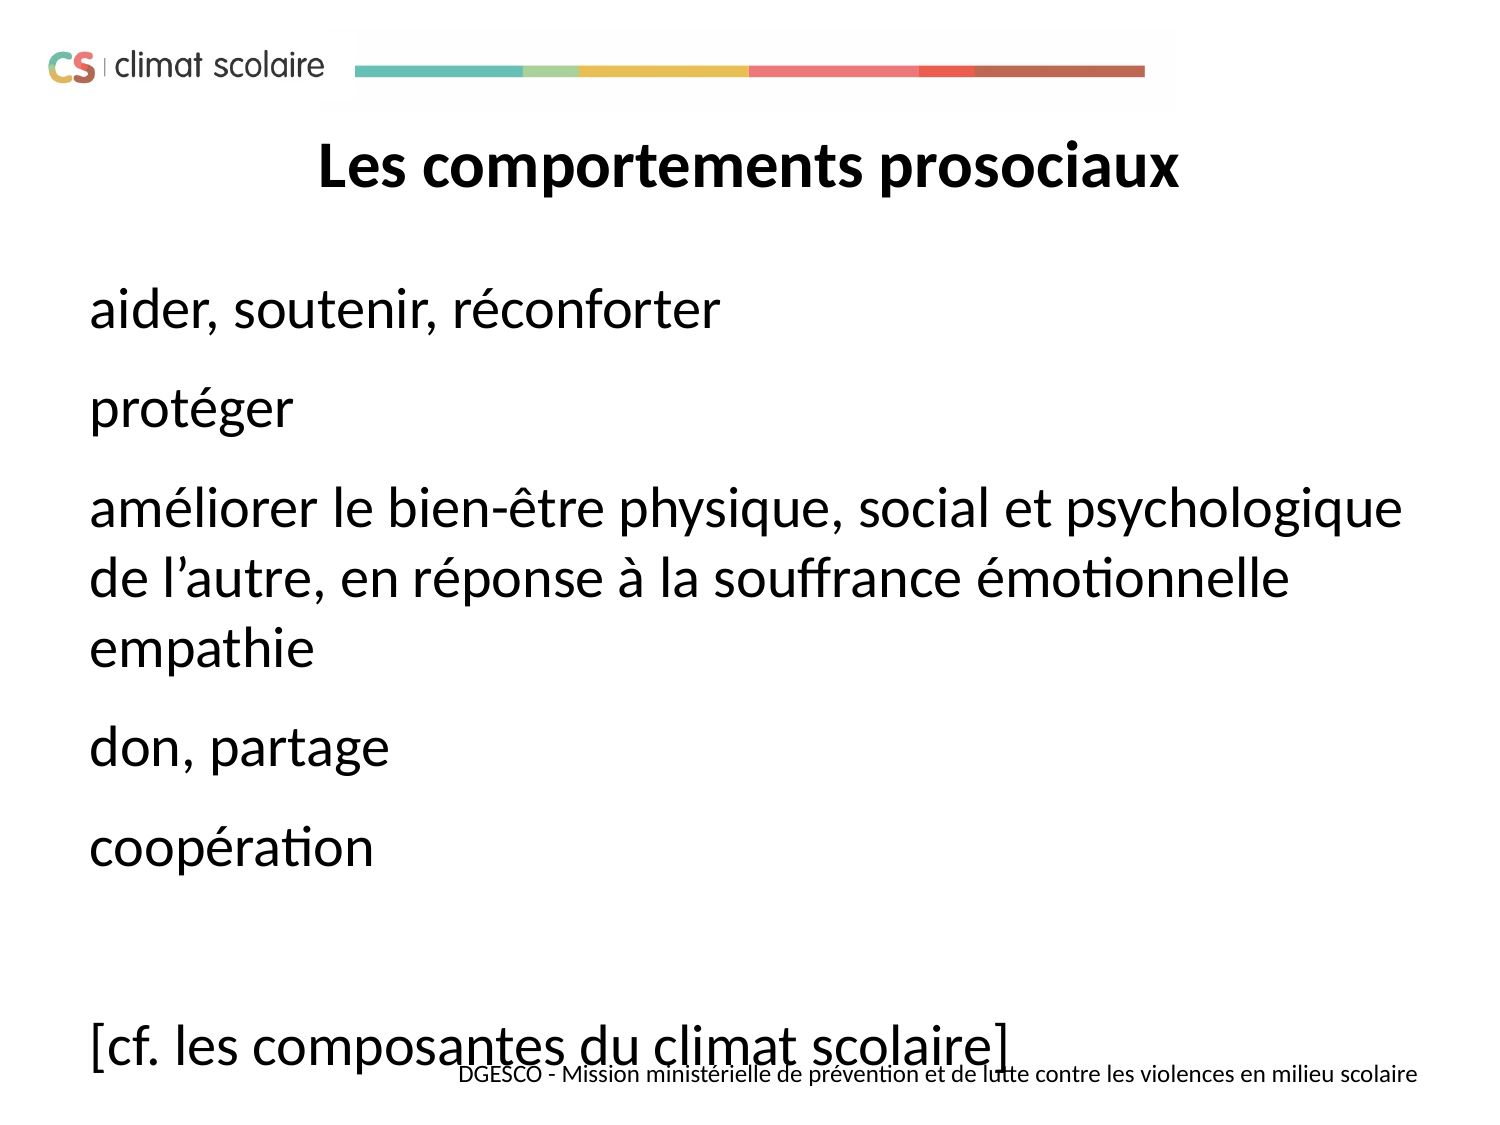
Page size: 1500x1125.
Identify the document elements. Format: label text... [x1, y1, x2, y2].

title Les comportements prosociaux [75, 113, 1425, 233]
list aider, soutenir, réconforter protéger améliorer le bien-être physique, social et psychologique de l’autre, en réponse à la souffrance émotionnelle empathie don, partage coopération [cf. les composantes du climat scolaire] [75, 262, 1425, 1005]
picture [26, 30, 1176, 112]
